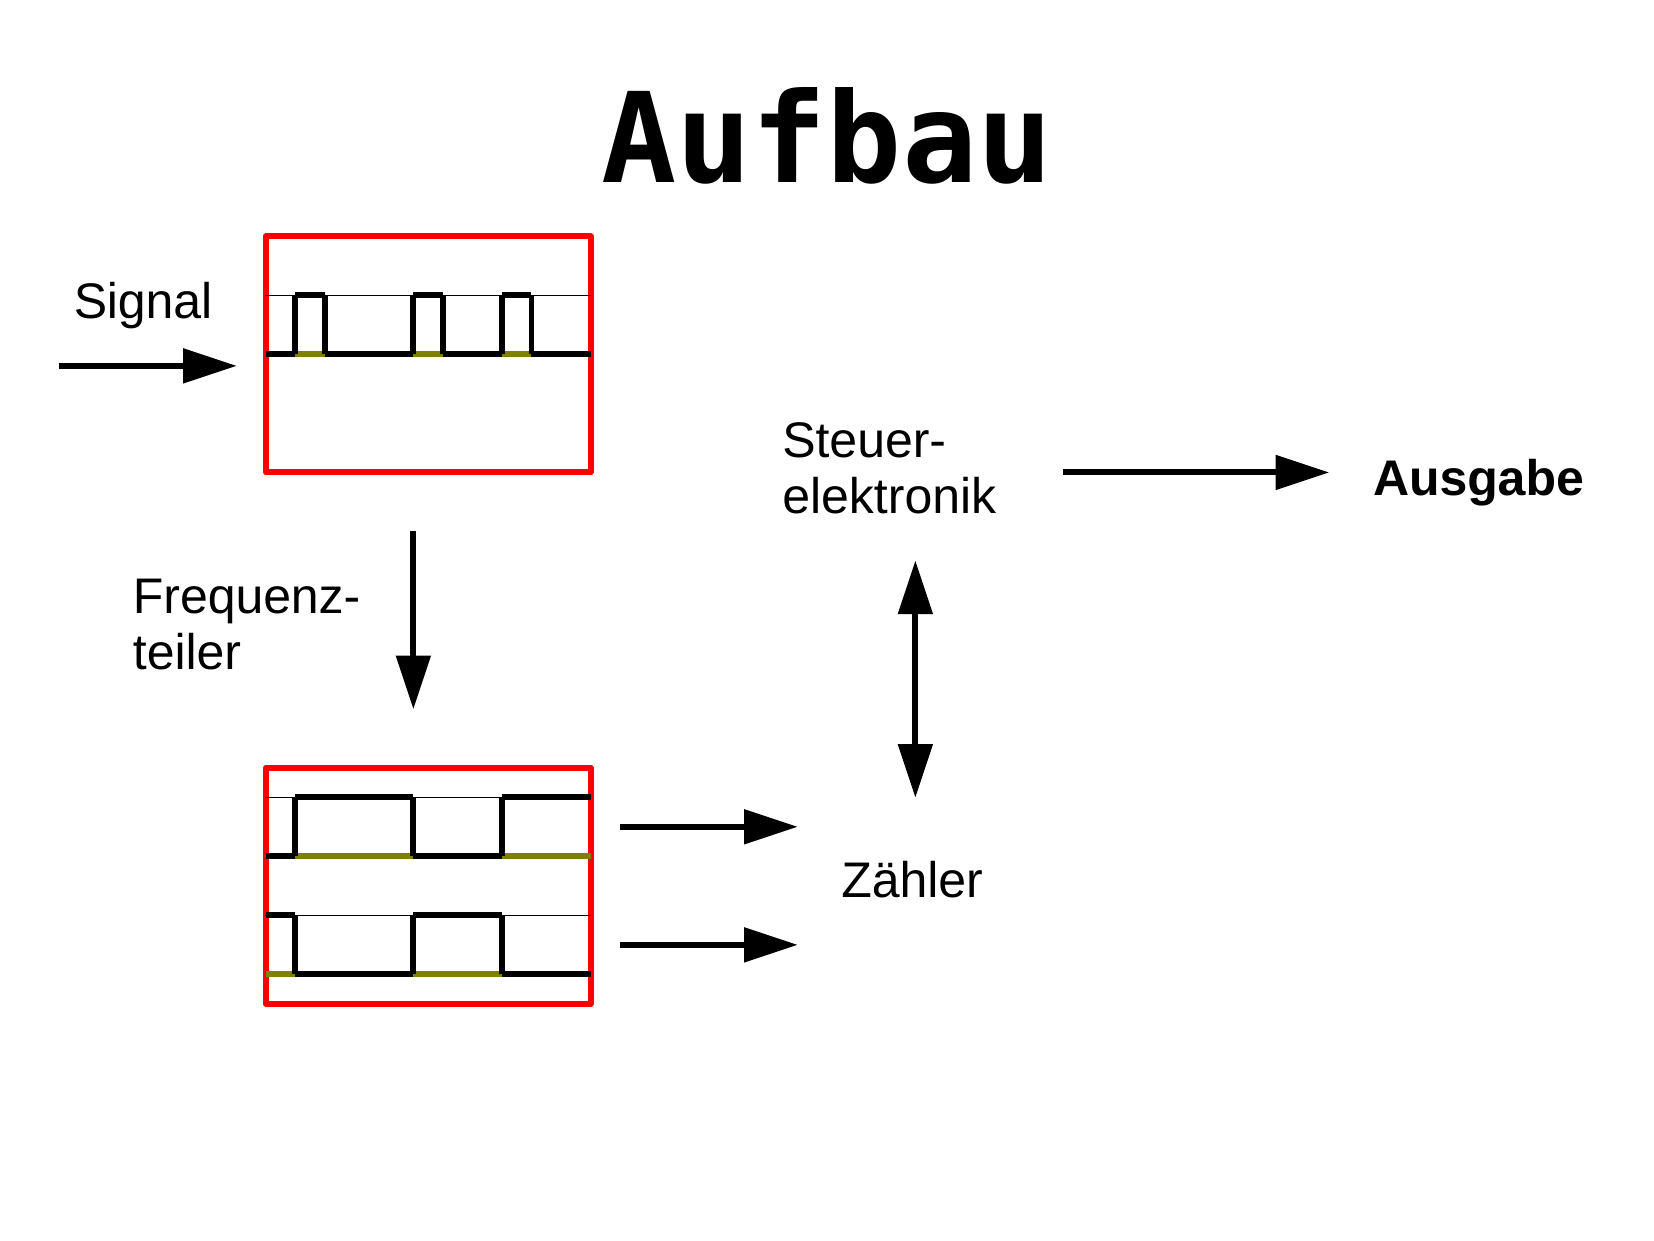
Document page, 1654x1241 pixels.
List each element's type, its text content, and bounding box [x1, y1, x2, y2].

text_box Steuer-elektronik [767, 405, 1063, 532]
text_box Aufbau [59, 59, 1595, 220]
text_box Signal [59, 265, 237, 337]
text_box Frequenz-teiler [118, 561, 384, 688]
text_box Zähler [826, 844, 1004, 916]
text_box Ausgabe [1358, 442, 1625, 515]
